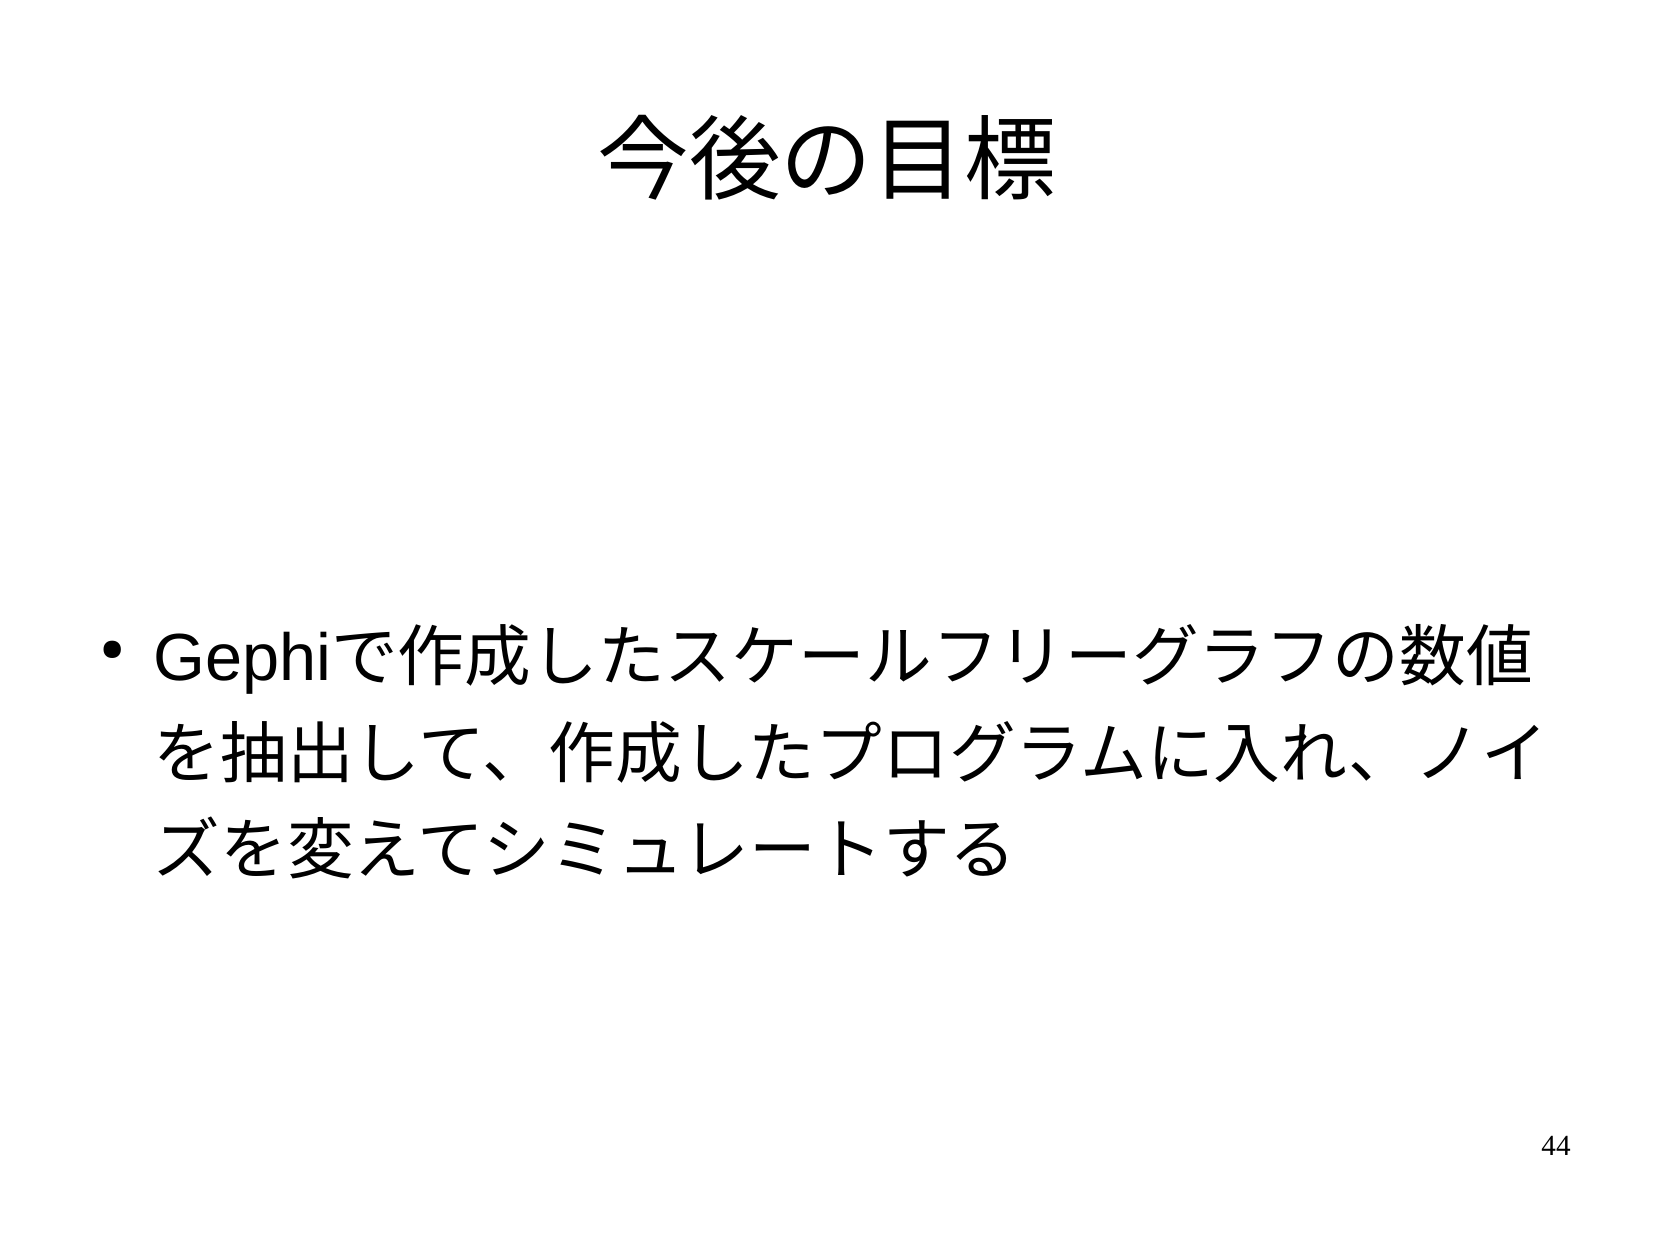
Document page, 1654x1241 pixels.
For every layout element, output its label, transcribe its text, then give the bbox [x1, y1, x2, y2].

title 今後の目標 [82, 49, 1571, 257]
list Gephiで作成したスケールフリーグラフの数値を抽出して、作成したプログラムに入れ、ノイズを変えてシミュレートする [82, 290, 1571, 1109]
